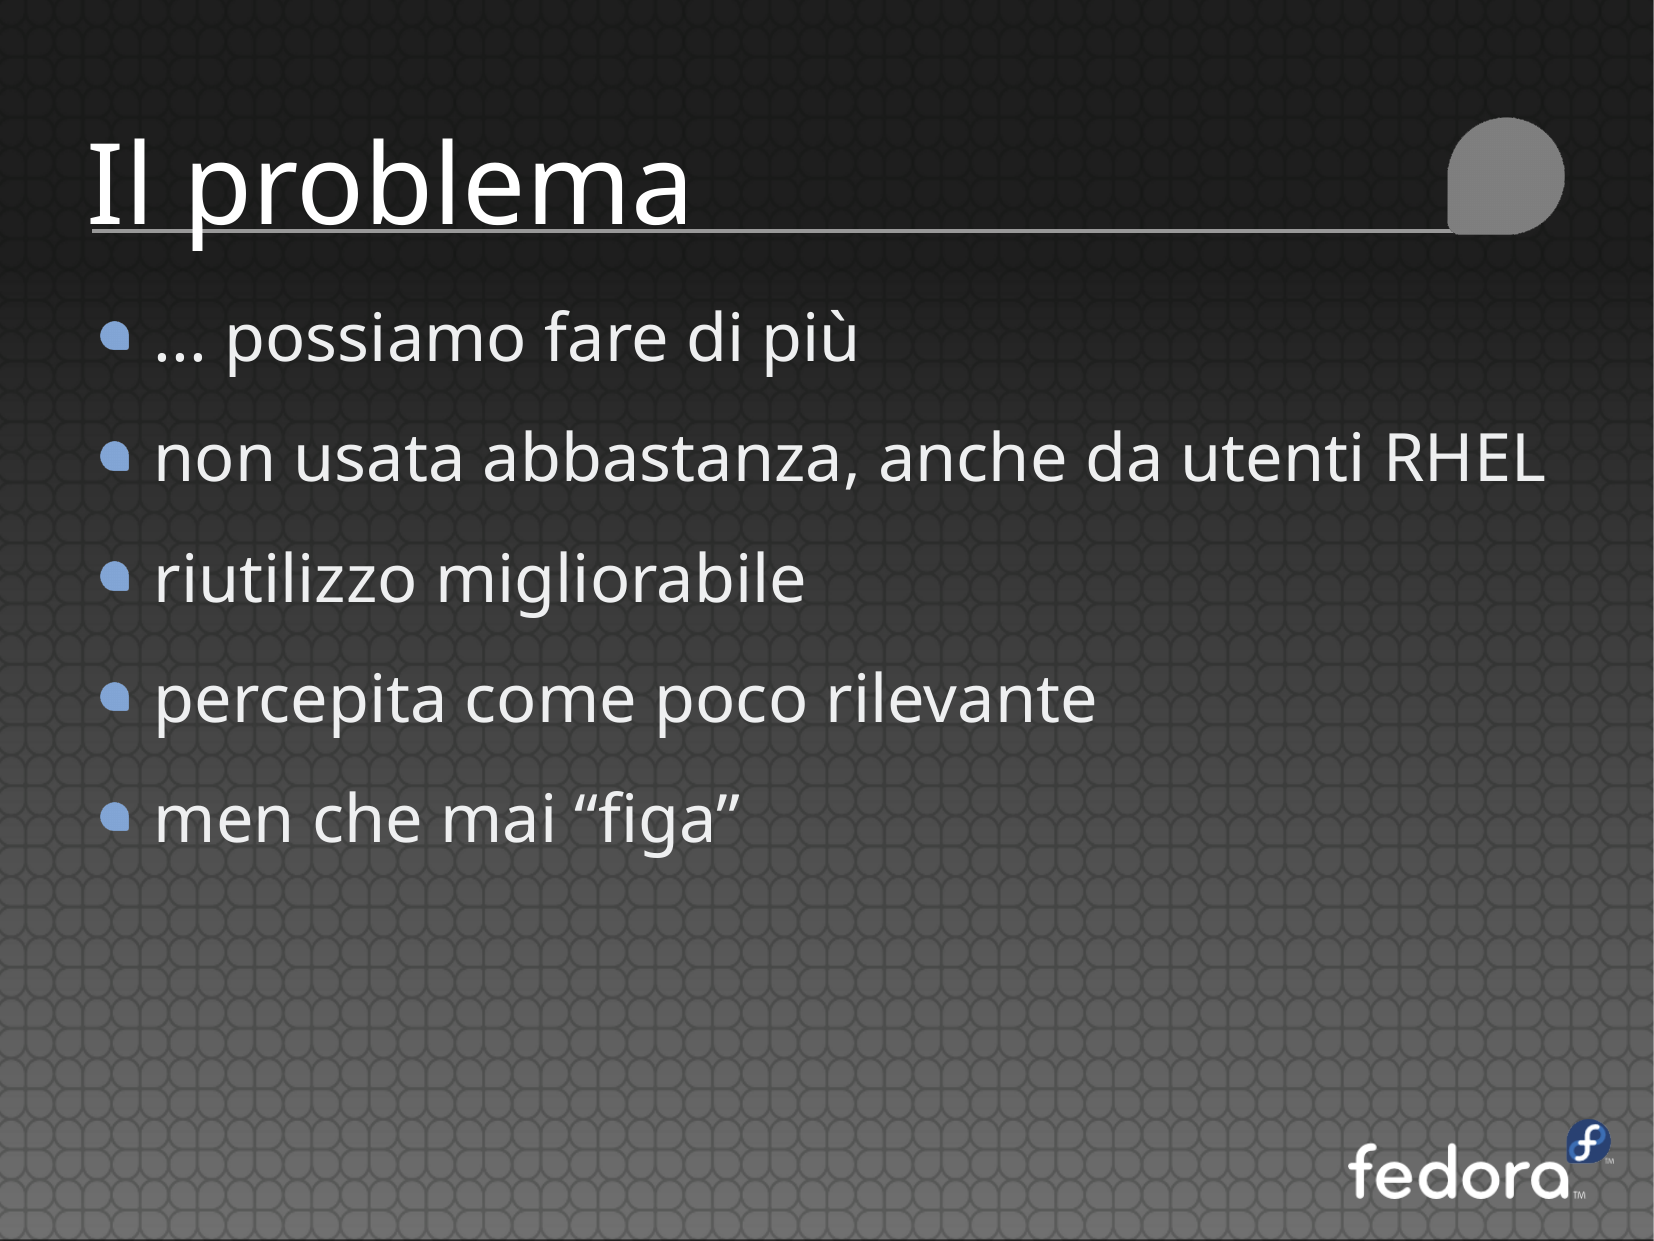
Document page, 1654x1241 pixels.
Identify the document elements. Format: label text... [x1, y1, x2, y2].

title Il problema [86, 112, 1576, 249]
picture [0, 0, 1654, 1241]
list ... possiamo fare di più non usata abbastanza, anche da utenti RHEL riutilizzo migliorabile percepita come poco rilevante men che mai “figa” [82, 290, 1571, 1109]
